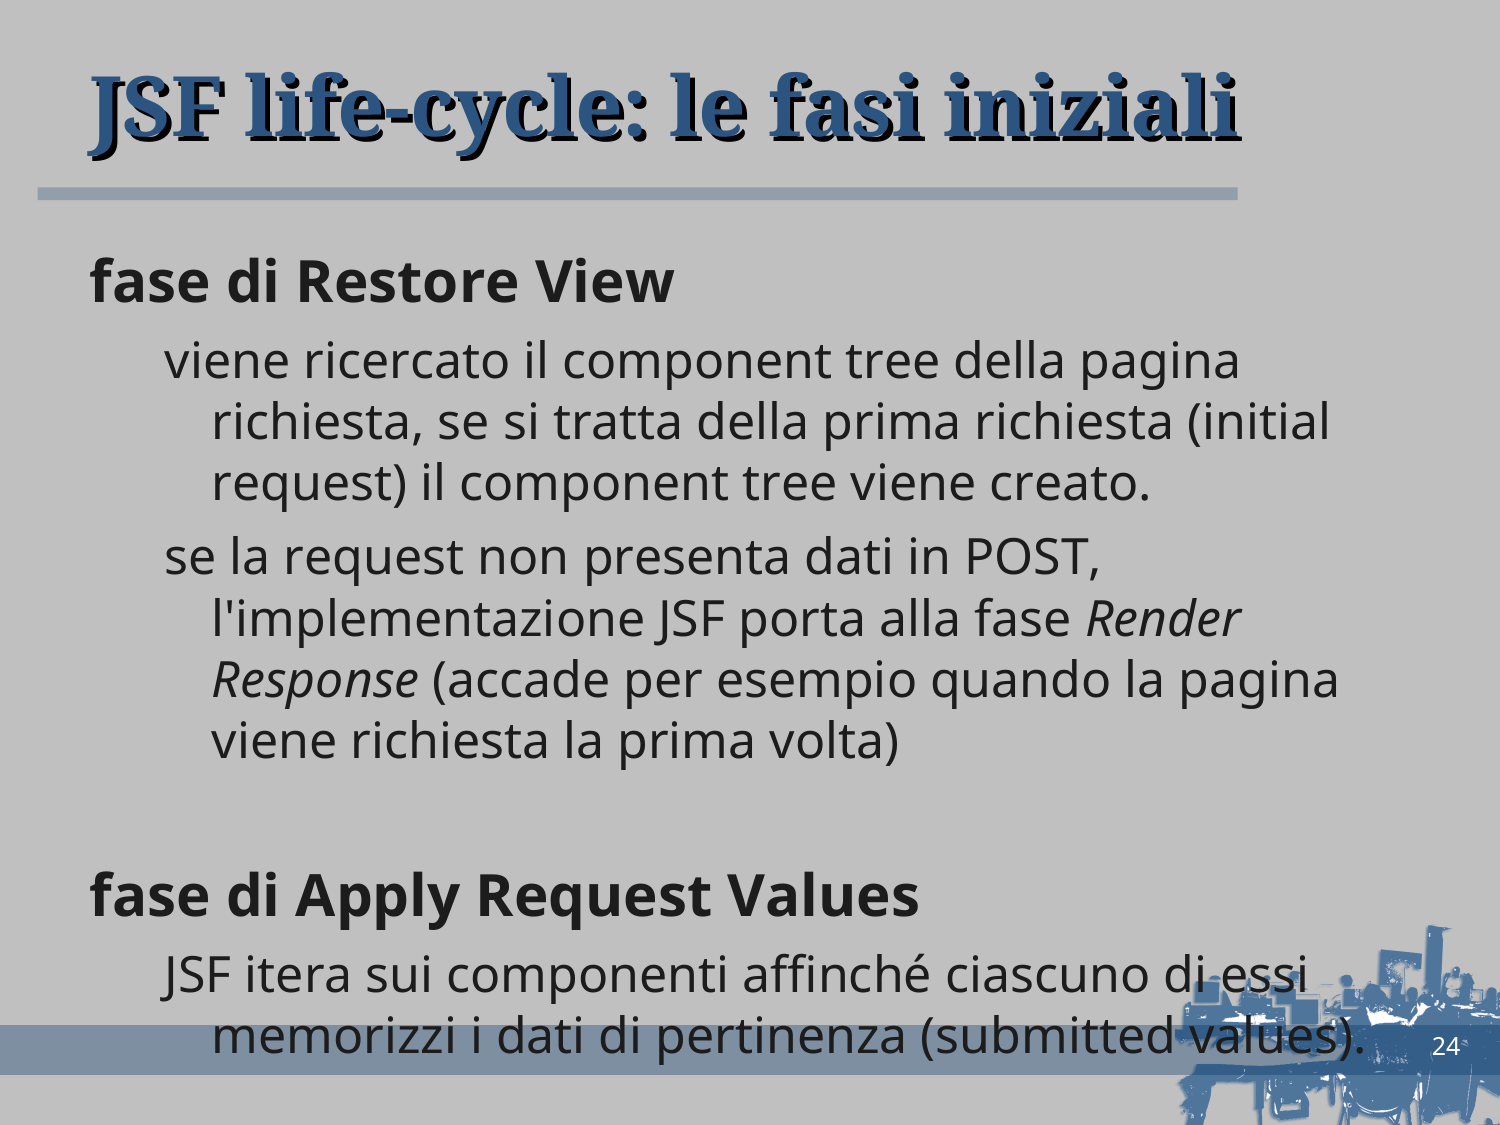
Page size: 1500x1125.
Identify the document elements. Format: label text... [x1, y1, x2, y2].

list fase di Restore View viene ricercato il component tree della pagina richiesta, se si tratta della prima richiesta (initial request) il component tree viene creato. se la request non presenta dati in POST, l'implementazione JSF porta alla fase Render Response (accade per esempio quando la pagina viene richiesta la prima volta) fase di Apply Request Values JSF itera sui componenti affinché ciascuno di essi memorizzi i dati di pertinenza (submitted values). [75, 237, 1426, 1023]
title JSF life-cycle: le fasi iniziali [75, 35, 1426, 174]
